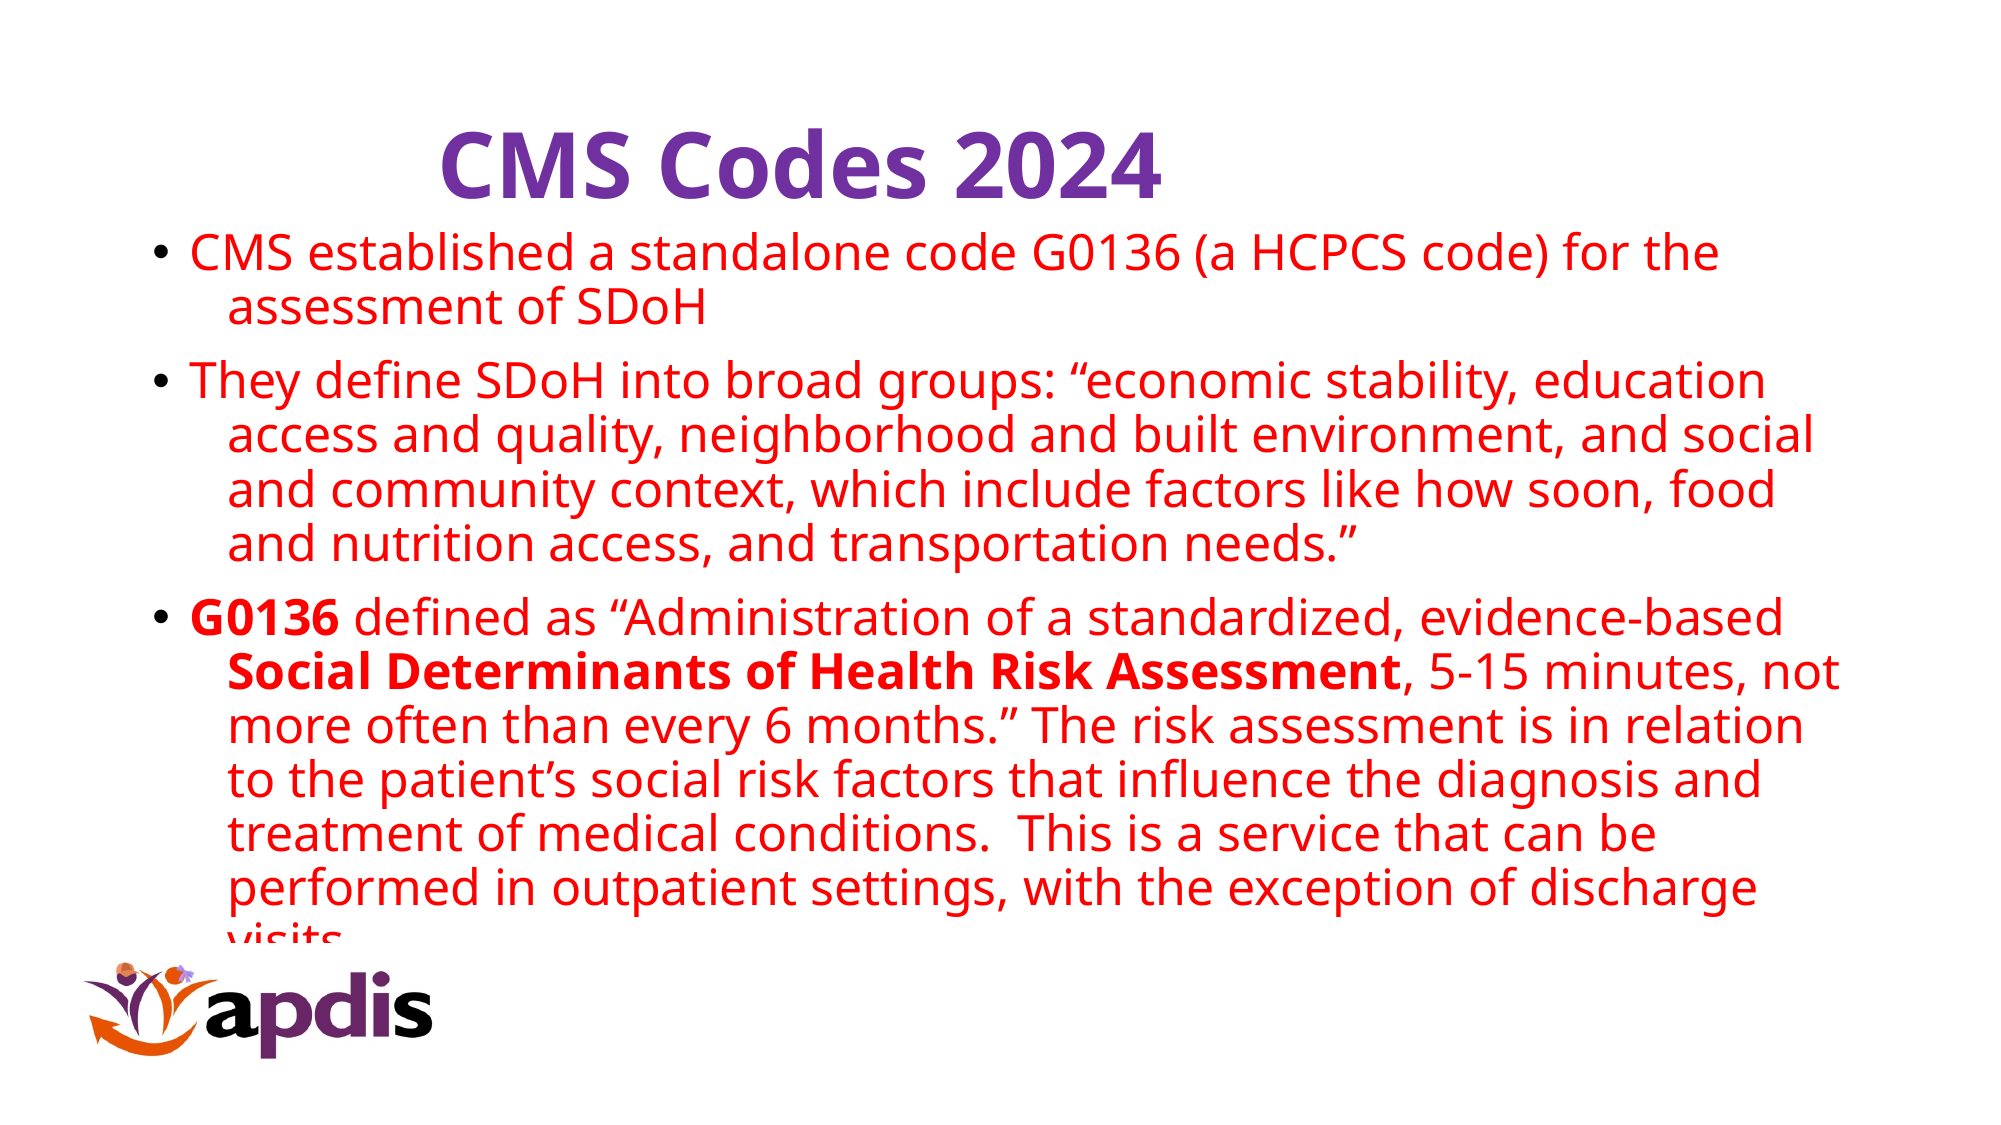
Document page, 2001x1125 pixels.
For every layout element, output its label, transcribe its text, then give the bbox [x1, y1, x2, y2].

title CMS Codes 2024 [137, 59, 1863, 219]
picture [61, 943, 438, 1075]
list CMS established a standalone code G0136 (a HCPCS code) for the assessment of SDoH They define SDoH into broad groups: “economic stability, education access and quality, neighborhood and built environment, and social and community context, which include factors like how soon, food and nutrition access, and transportation needs.” G0136 defined as “Administration of a standardized, evidence-based Social Determinants of Health Risk Assessment, 5-15 minutes, not more often than every 6 months.” The risk assessment is in relation to the patient’s social risk factors that influence the diagnosis and treatment of medical conditions. This is a service that can be performed in outpatient settings, with the exception of discharge visits [137, 219, 1882, 1010]
